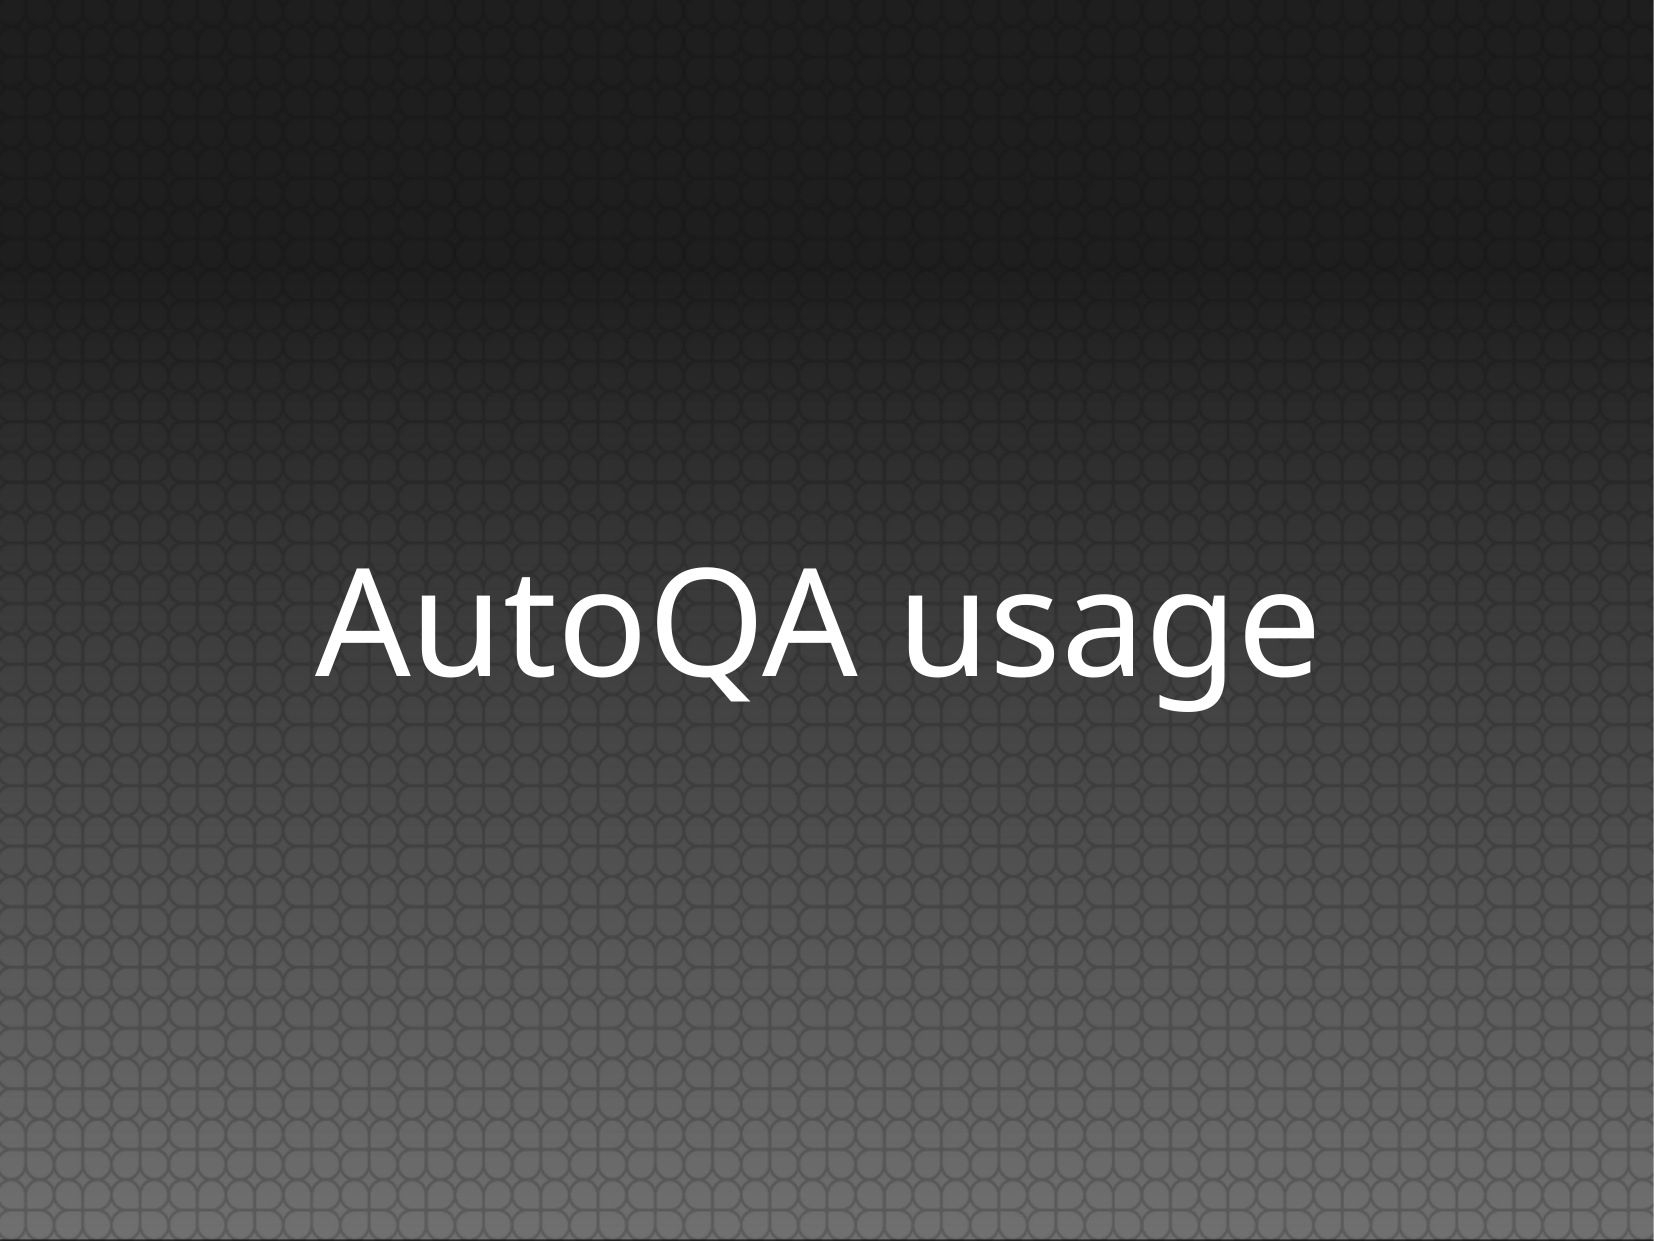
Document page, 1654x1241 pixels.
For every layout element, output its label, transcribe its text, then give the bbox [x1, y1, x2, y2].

picture [0, 0, 1654, 1241]
title AutoQA usage [75, 525, 1564, 713]
